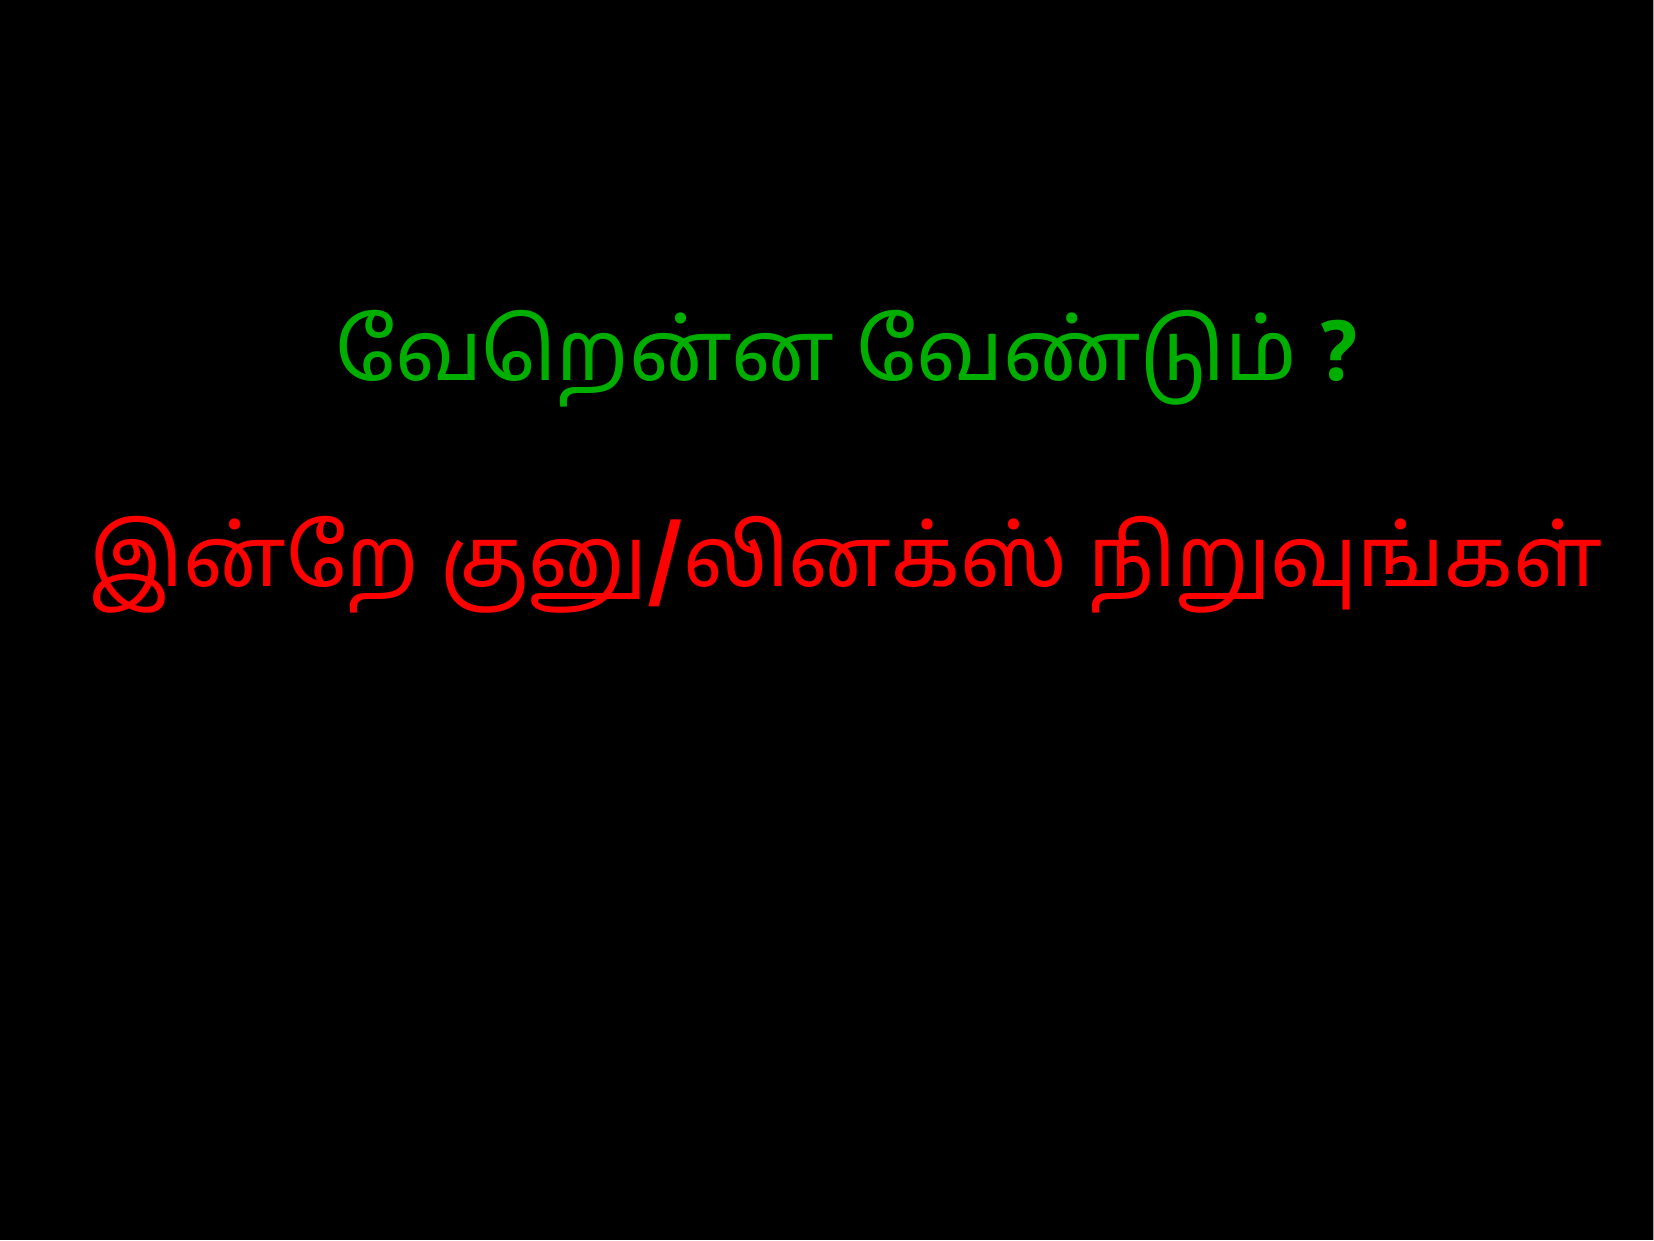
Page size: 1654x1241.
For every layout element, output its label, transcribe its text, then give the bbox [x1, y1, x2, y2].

text_box வேறென்ன வேண்டும் ? இன்றே குனு/லினக்ஸ் நிறுவுங்கள் [75, 300, 1618, 705]
